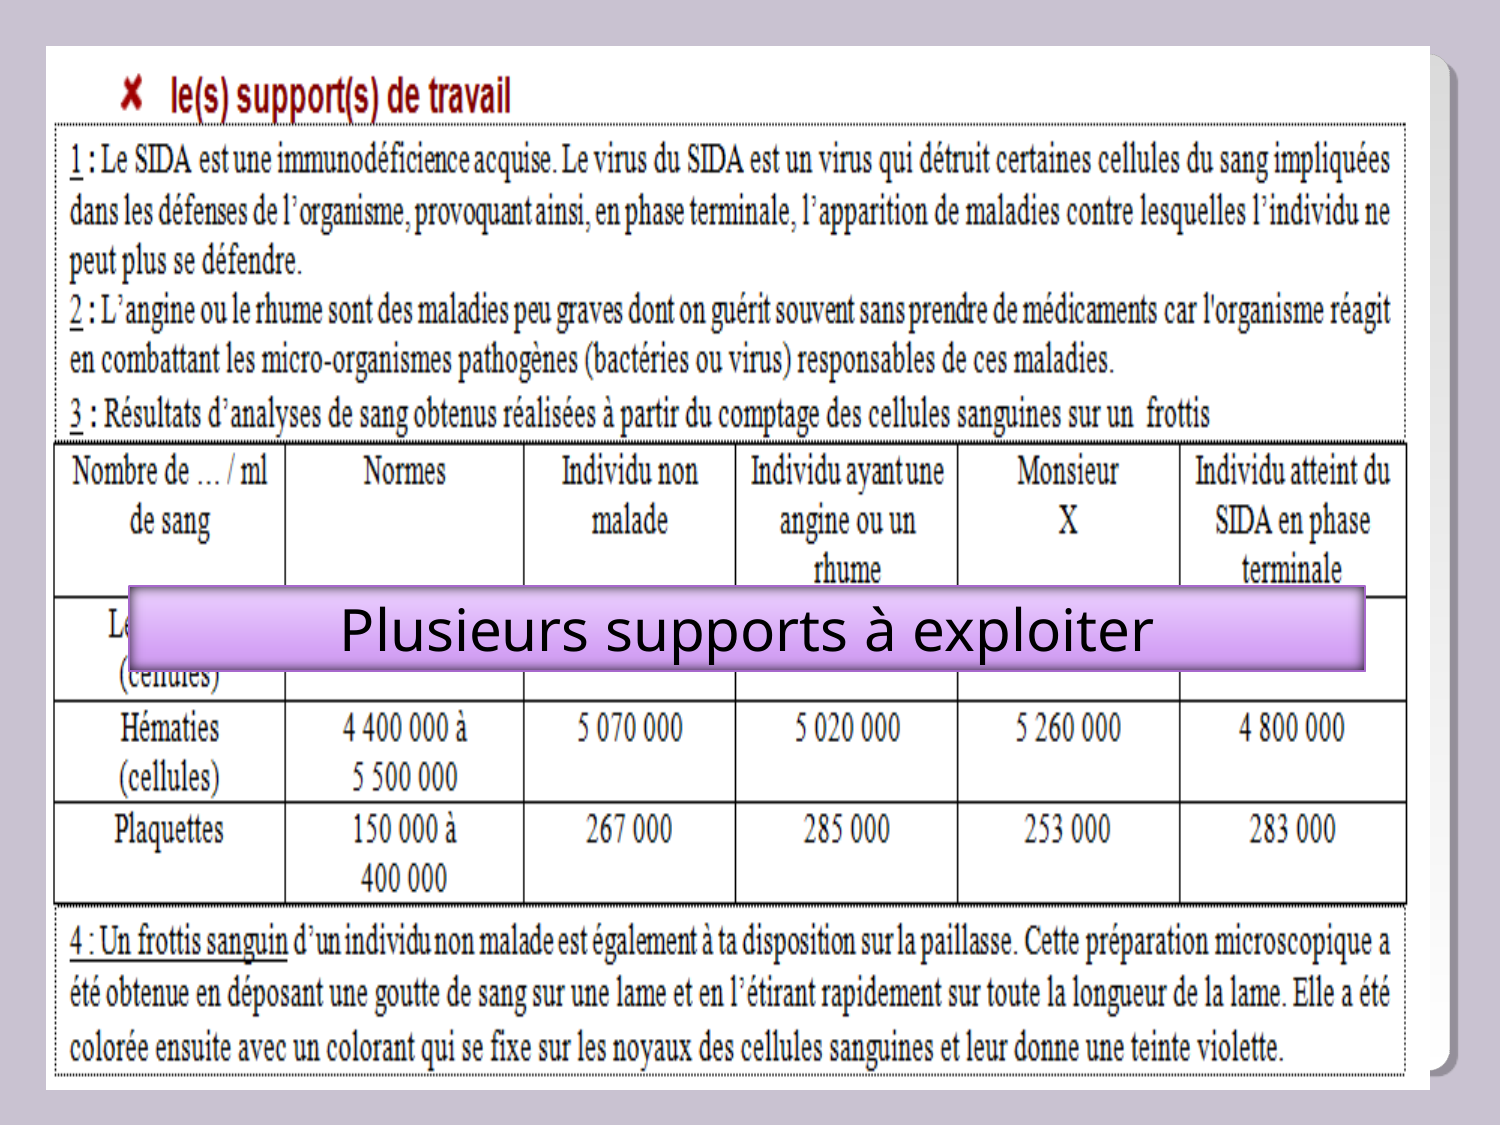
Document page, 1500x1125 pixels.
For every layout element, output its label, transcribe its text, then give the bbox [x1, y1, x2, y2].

text_box Plusieurs supports à exploiter [128, 585, 1366, 672]
picture [46, 46, 1430, 1090]
